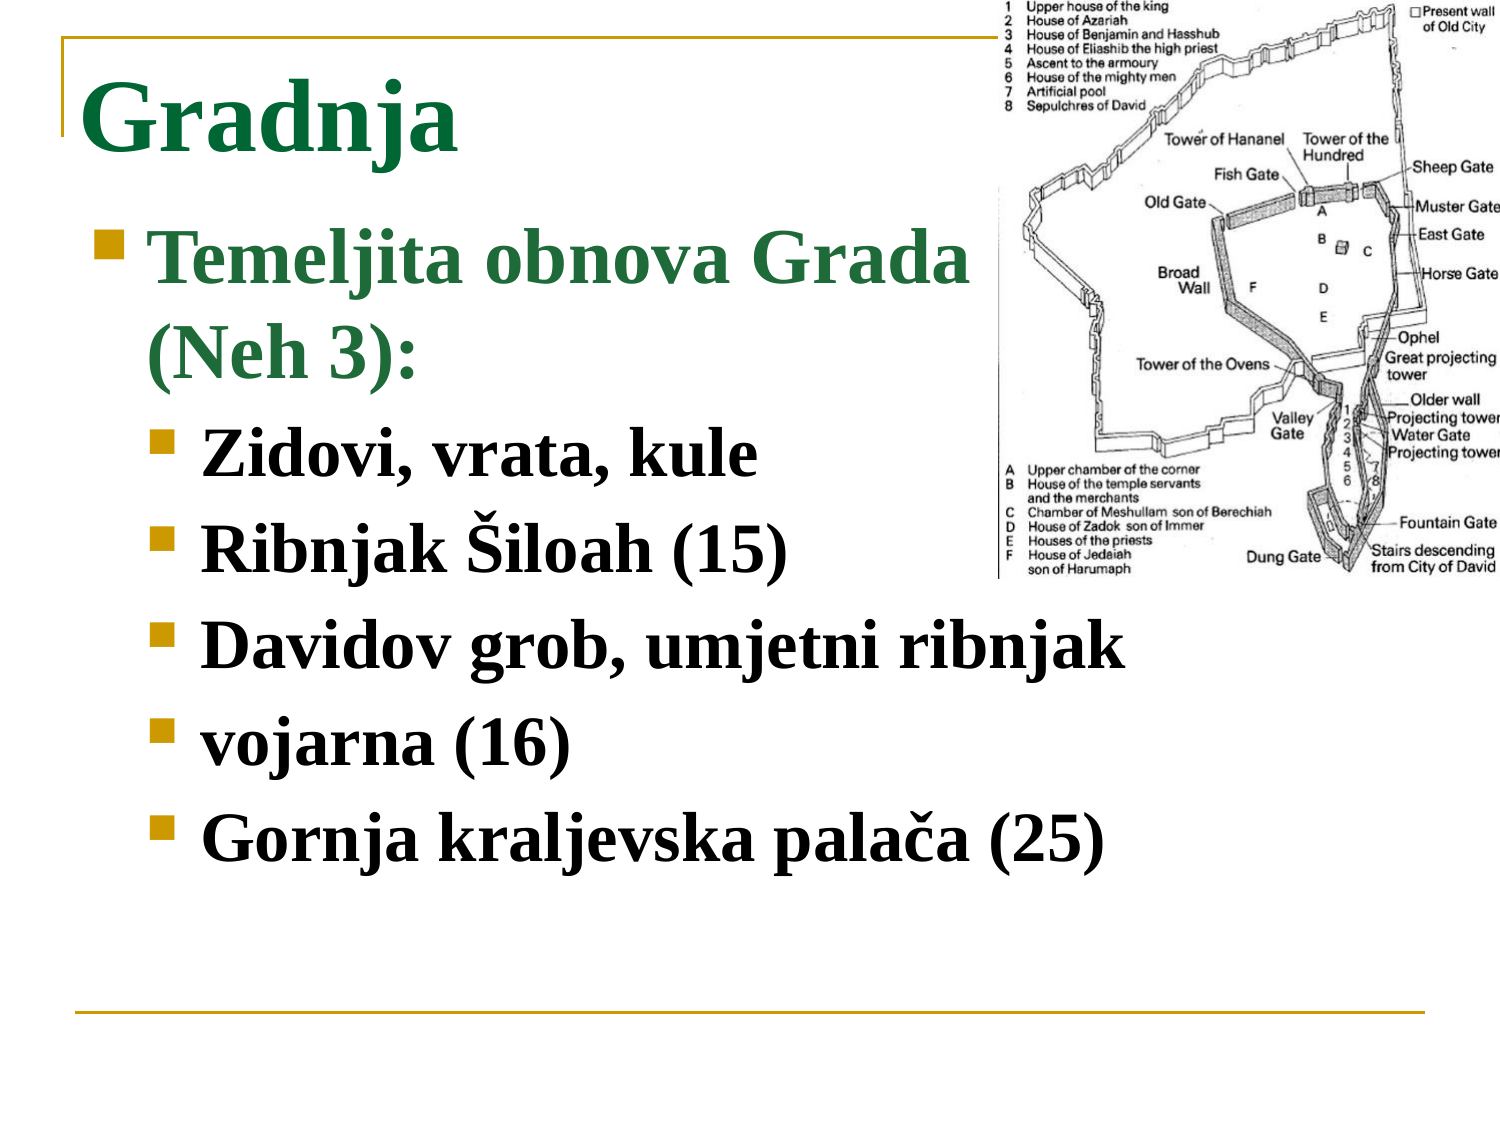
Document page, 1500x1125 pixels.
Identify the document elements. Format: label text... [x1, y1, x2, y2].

title Gradnja [63, 39, 998, 227]
picture [998, 0, 1500, 579]
list Temeljita obnova Grada (Neh 3): Zidovi, vrata, kule Ribnjak Šiloah (15) Davidov grob, umjetni ribnjak vojarna (16) Gornja kraljevska palača (25) [75, 196, 1426, 1006]
